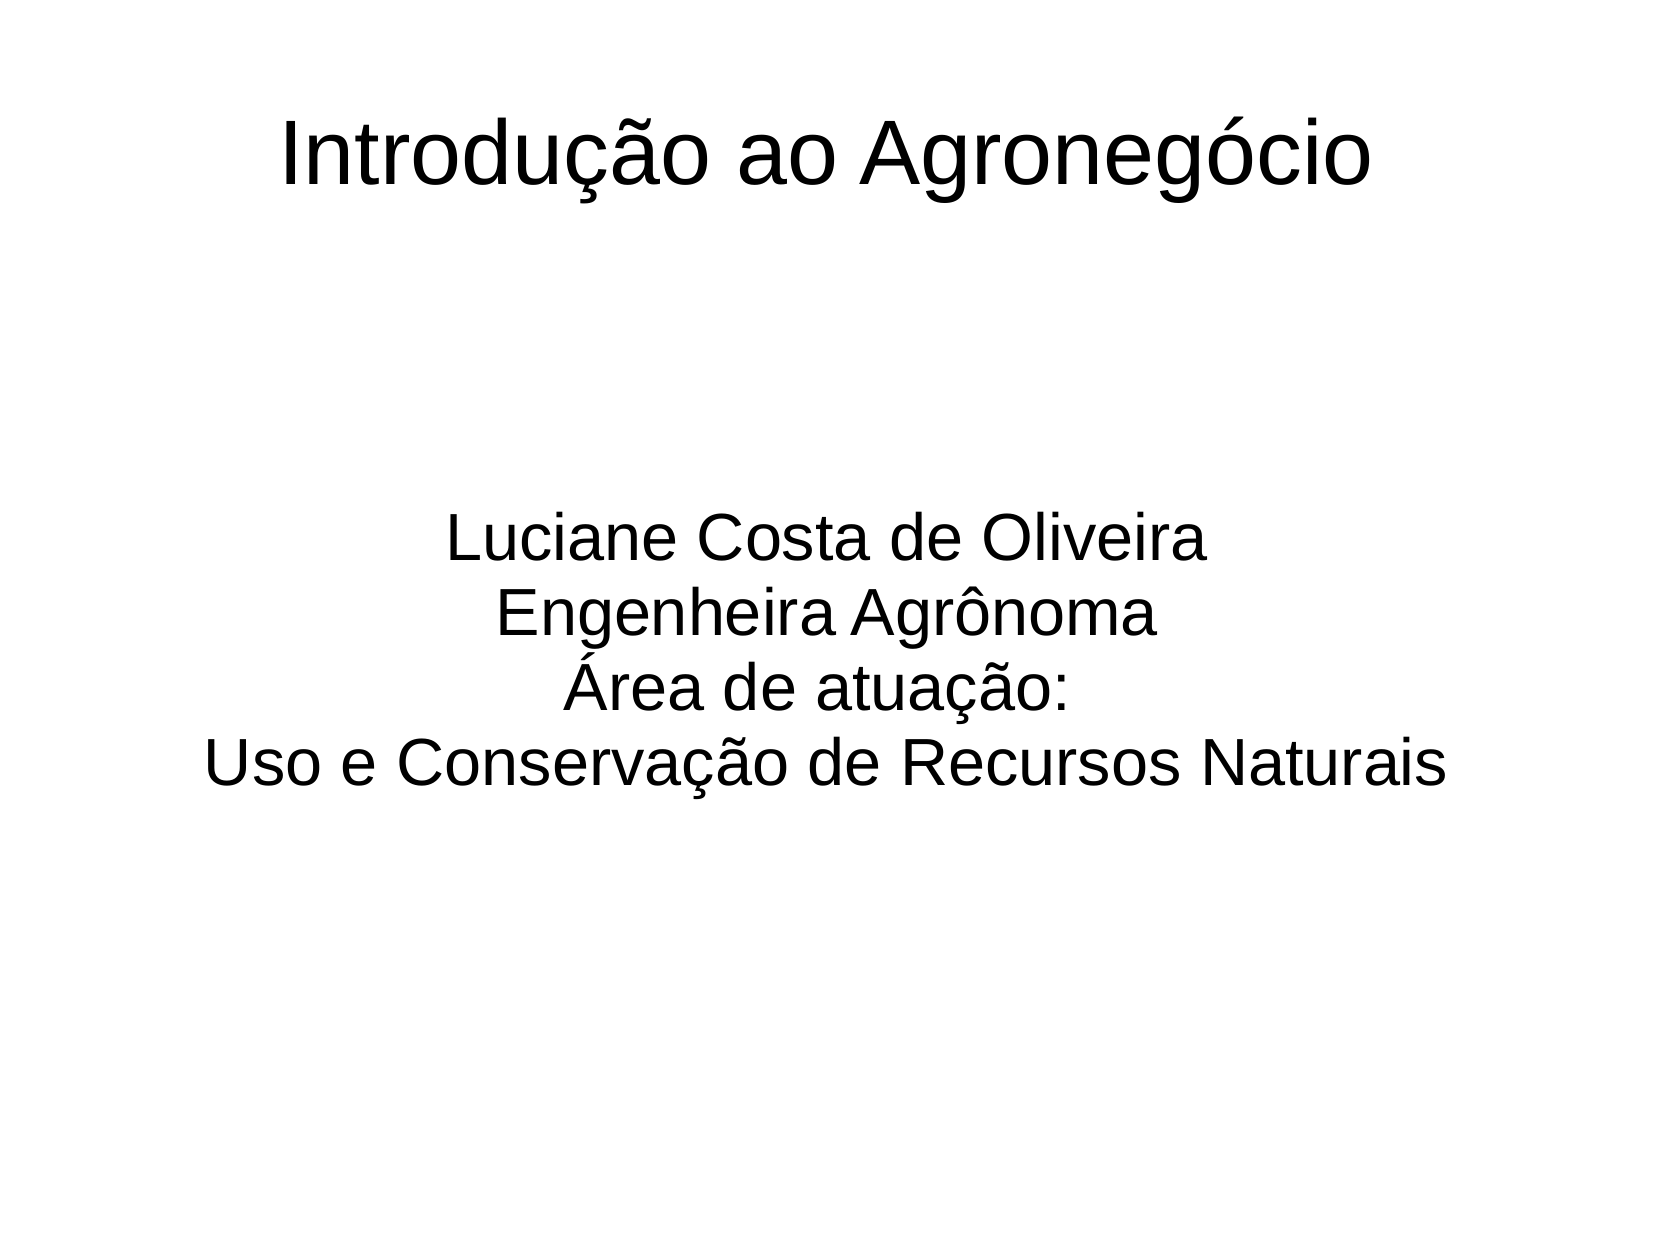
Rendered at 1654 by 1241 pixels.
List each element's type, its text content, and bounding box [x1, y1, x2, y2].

title Introdução ao Agronegócio [82, 49, 1571, 257]
subtitle Luciane Costa de Oliveira Engenheira Agrônoma Área de atuação: Uso e Conservação de Recursos Naturais [82, 290, 1571, 1010]
